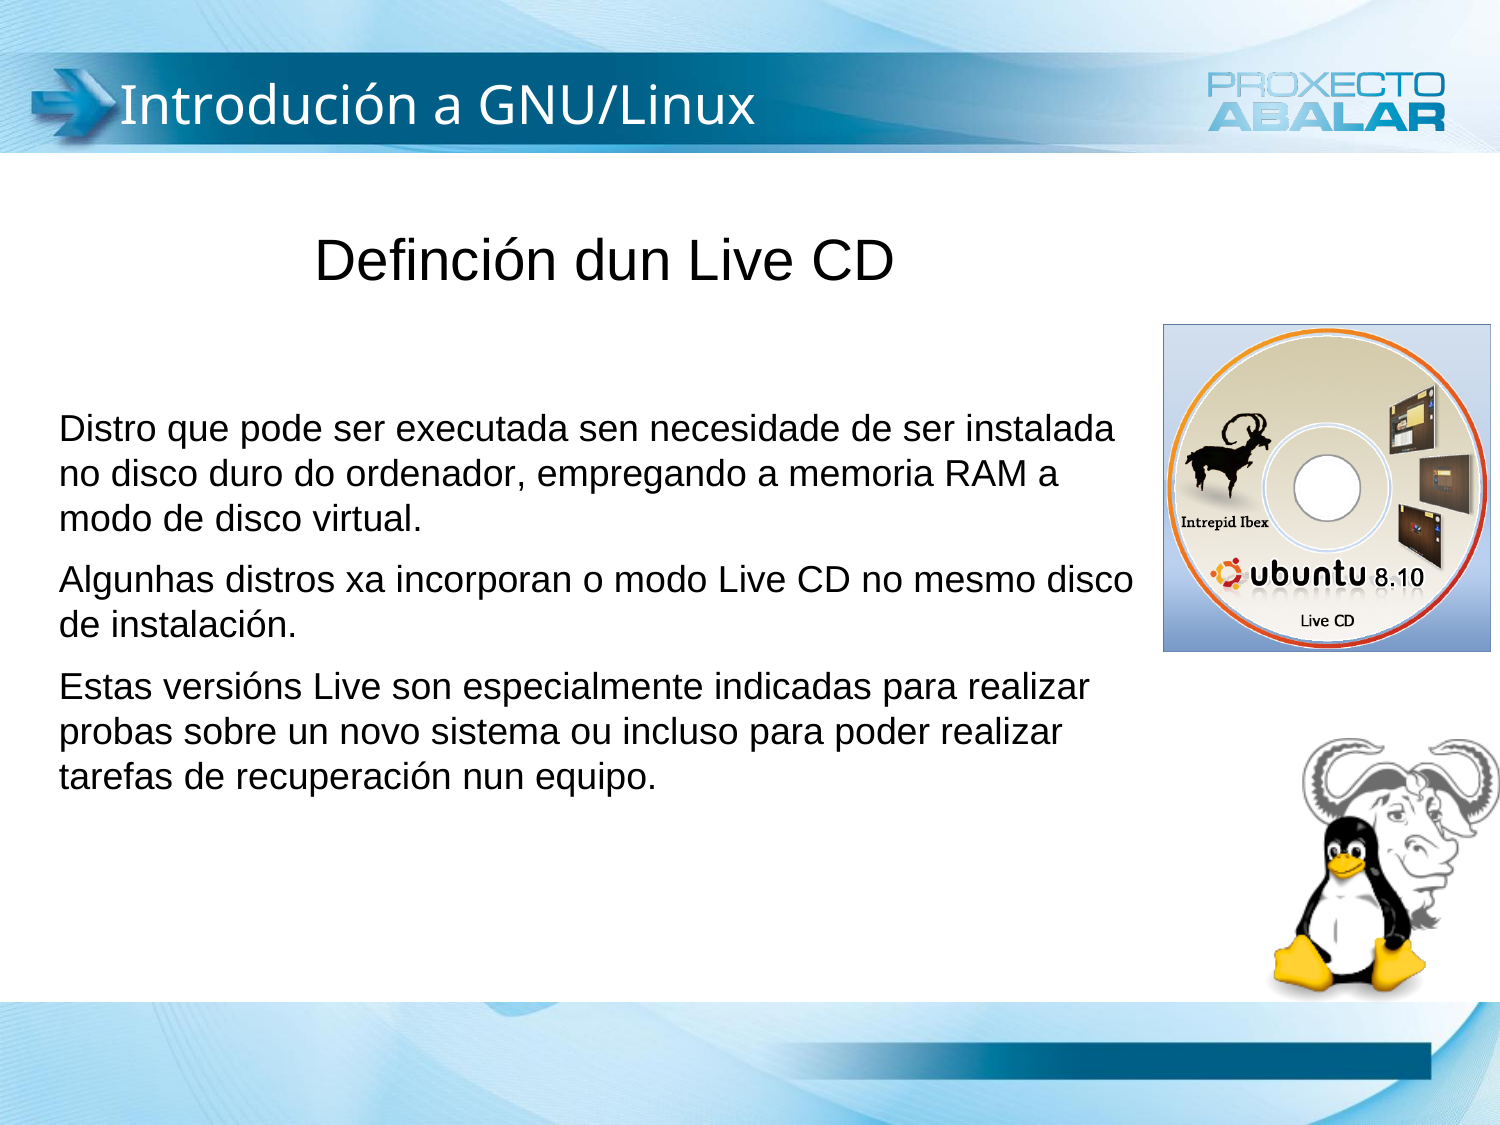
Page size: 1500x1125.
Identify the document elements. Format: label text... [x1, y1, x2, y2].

subtitle Distro que pode ser executada sen necesidade de ser instalada no disco duro do ordenador, empregando a memoria RAM a modo de disco virtual. Algunhas distros xa incorporan o modo Live CD no mesmo disco de instalación. Estas versións Live son especialmente indicadas para realizar probas sobre un novo sistema ou incluso para poder realizar tarefas de recuperación nun equipo. [59, 236, 1152, 964]
title Definción dun Live CD [29, 177, 1182, 338]
picture [0, 0, 1500, 153]
text_box Introdución a GNU/Linux [104, 62, 772, 143]
picture [0, 738, 1500, 1125]
picture [1163, 324, 1491, 652]
